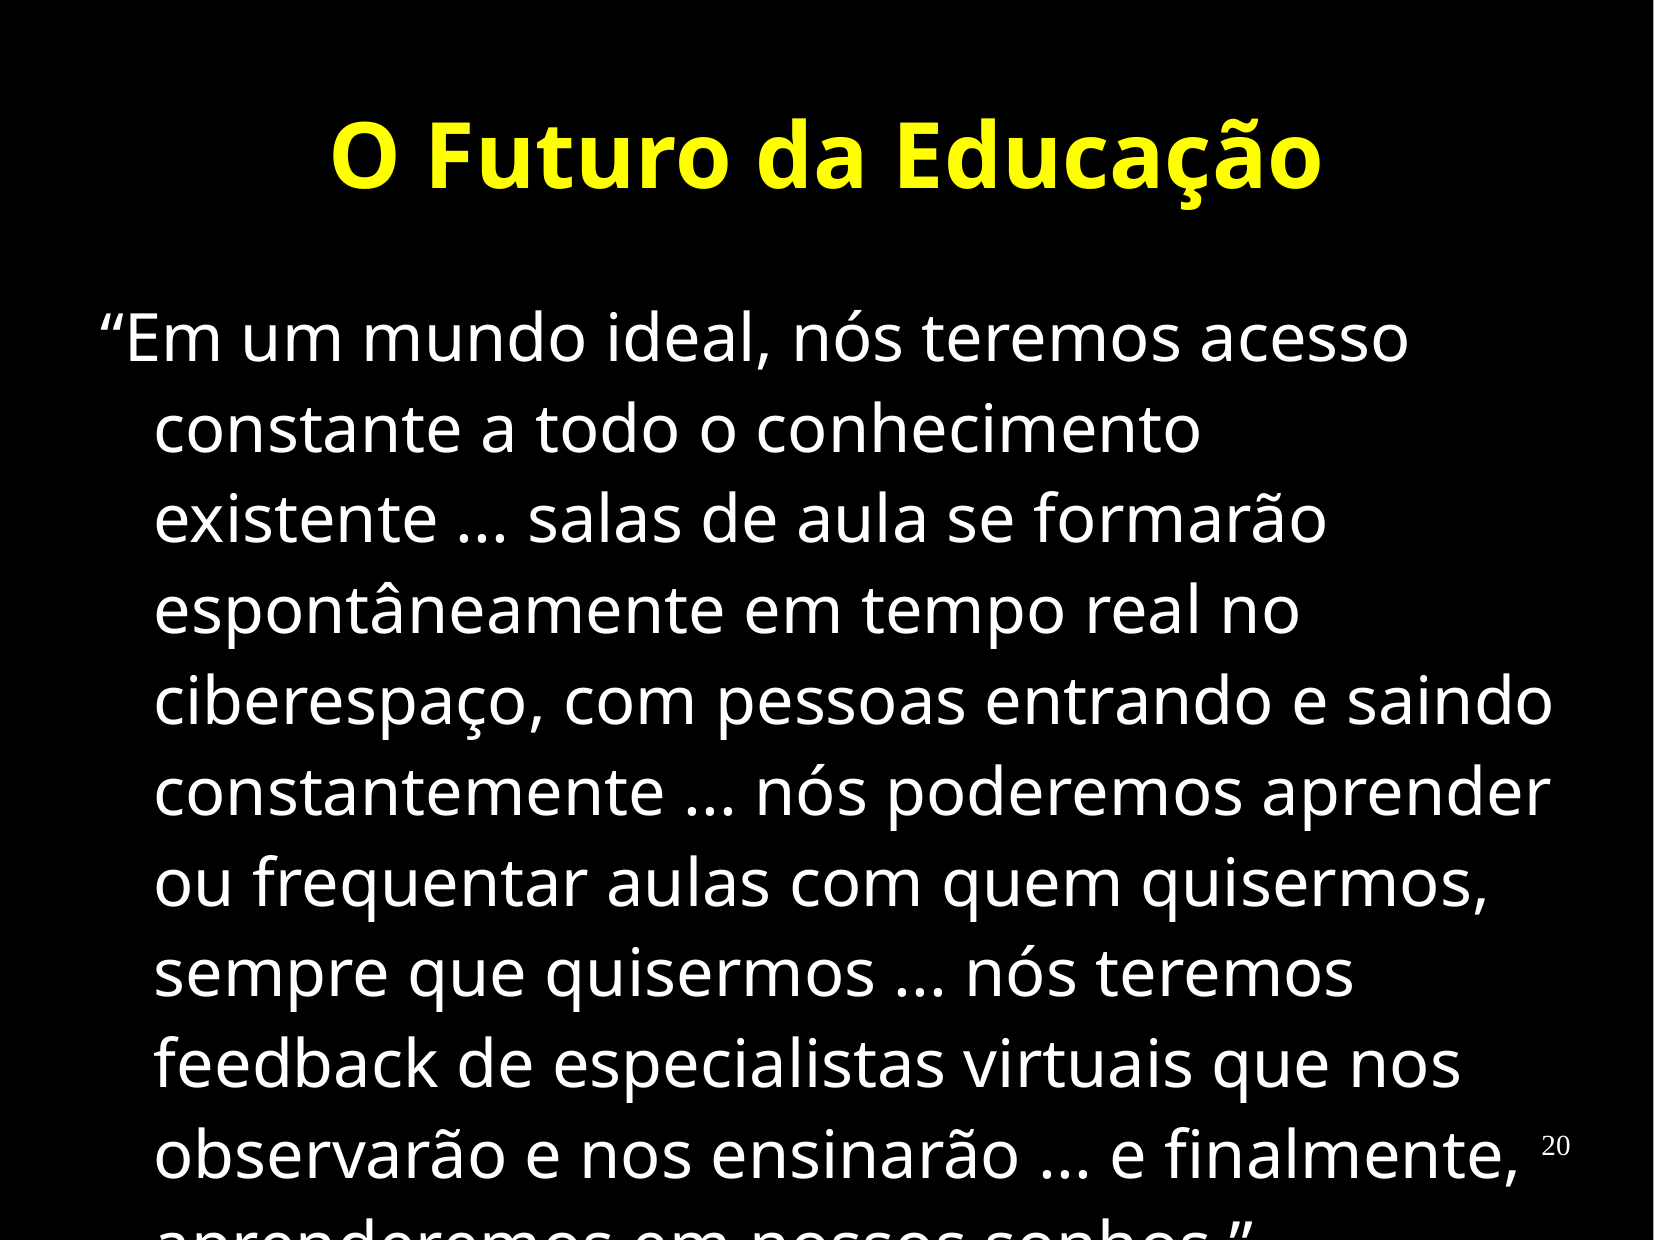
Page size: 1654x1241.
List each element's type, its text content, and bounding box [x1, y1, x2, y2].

list “Em um mundo ideal, nós teremos acesso constante a todo o conhecimento existente ... salas de aula se formarão espontâneamente em tempo real no ciberespaço, com pessoas entrando e saindo constantemente ... nós poderemos aprender ou frequentar aulas com quem quisermos, sempre que quisermos ... nós teremos feedback de especialistas virtuais que nos observarão e nos ensinarão ... e finalmente, aprenderemos em nossos sonhos.” John Seely Brown [82, 290, 1571, 1144]
title O Futuro da Educação [82, 41, 1571, 265]
